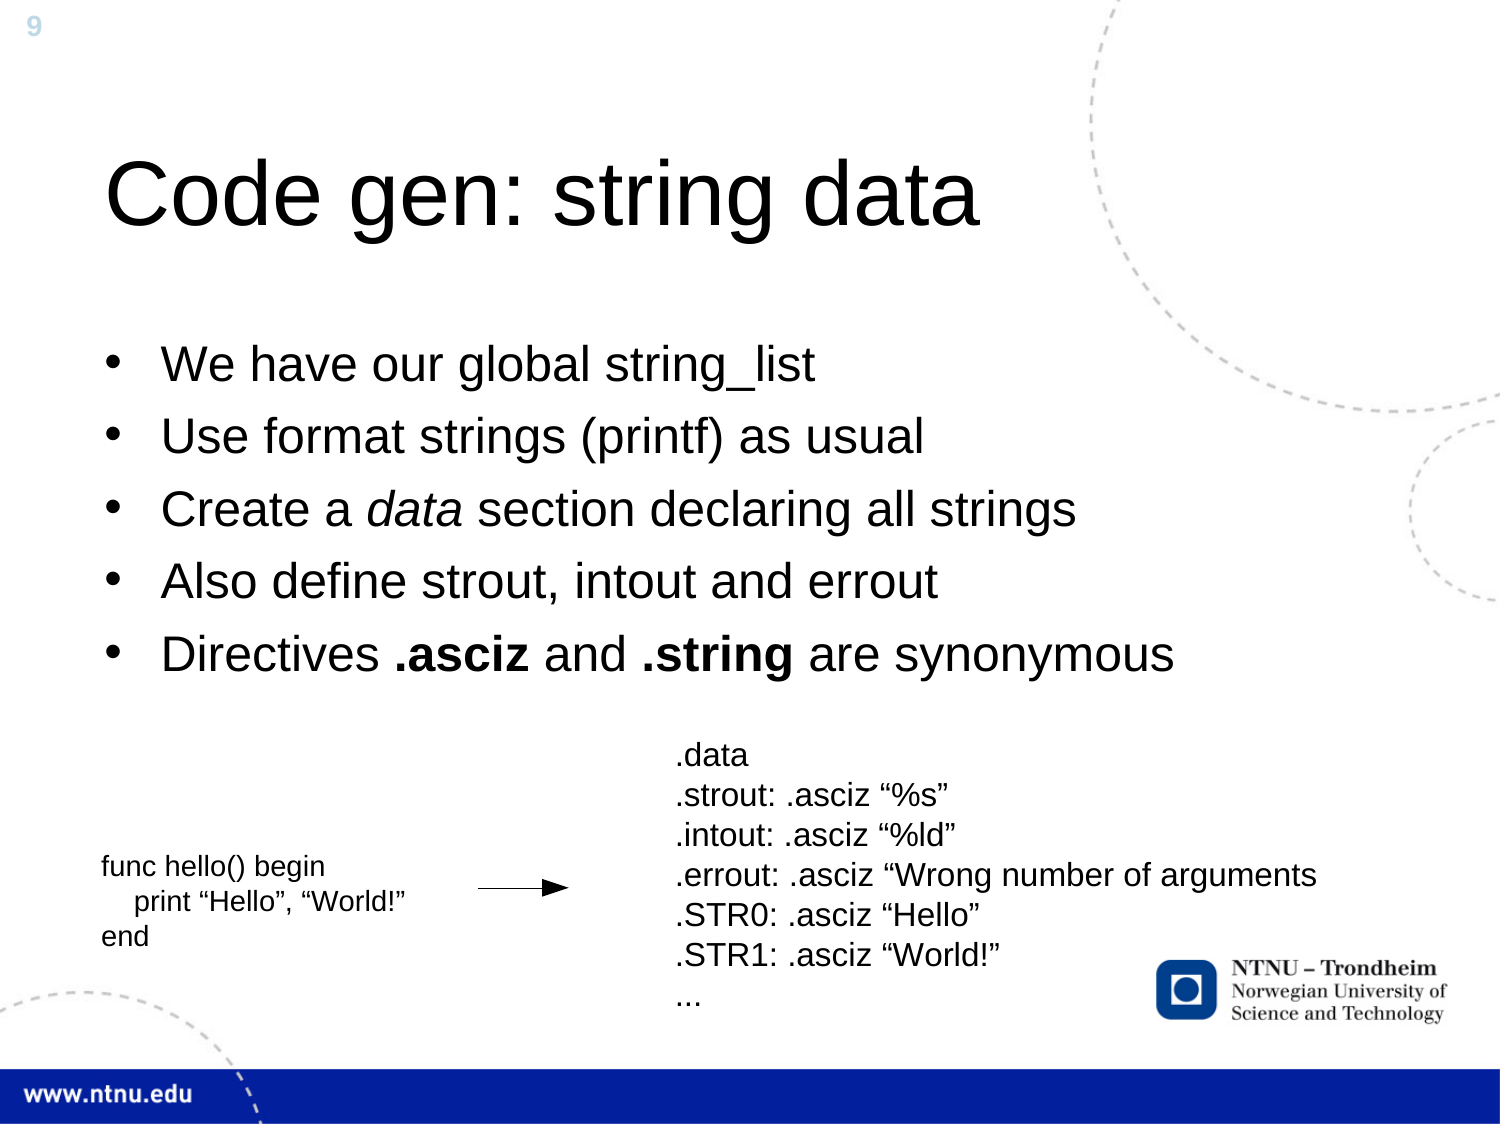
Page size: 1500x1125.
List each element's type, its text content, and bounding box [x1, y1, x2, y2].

list We have our global string_list Use format strings (printf) as usual Create a data section declaring all strings Also define strout, intout and errout Directives .asciz and .string are synonymous [89, 323, 1365, 976]
text_box .data .strout: .asciz “%s” .intout: .asciz “%ld” .errout: .asciz “Wrong number of arguments .STR0: .asciz “Hello” .STR1: .asciz “World!” ... [660, 725, 1336, 1125]
picture [0, 0, 1500, 1125]
title Code gen: string data [89, 87, 1365, 291]
text_box func hello() begin print “Hello”, “World!” end [30, 840, 466, 961]
